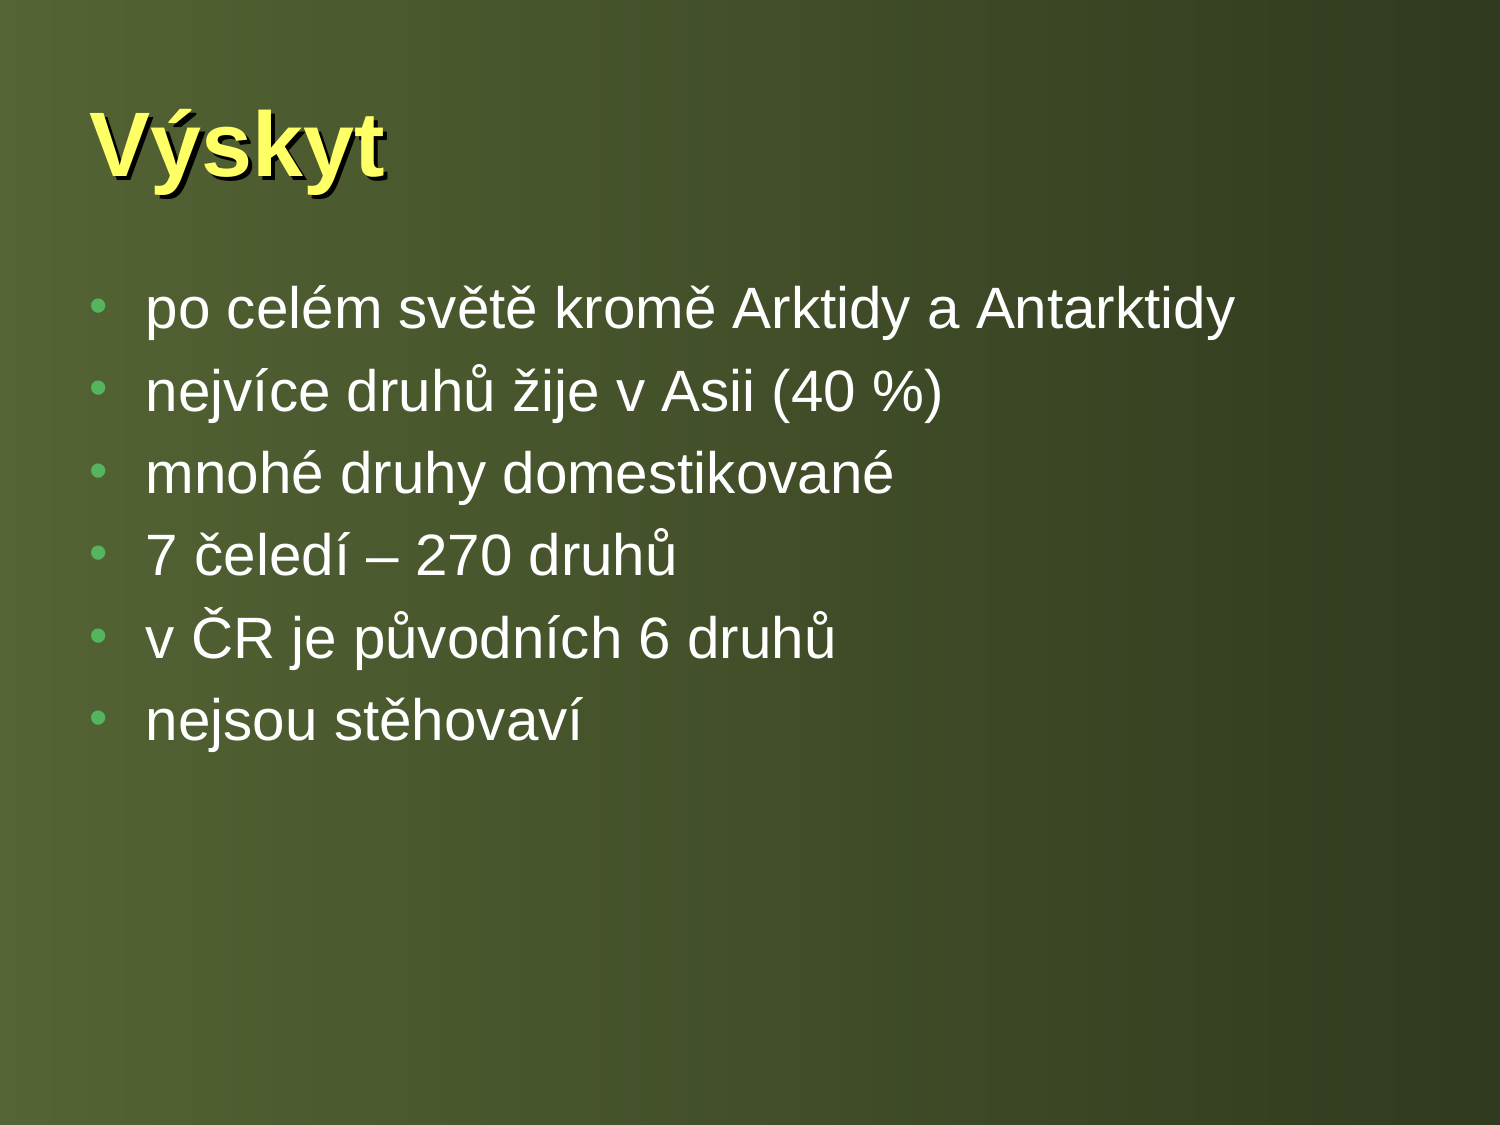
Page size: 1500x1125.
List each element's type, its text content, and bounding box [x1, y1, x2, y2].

title Výskyt [75, 64, 1426, 215]
list po celém světě kromě Arktidy a Antarktidy nejvíce druhů žije v Asii (40 %) mnohé druhy domestikované 7 čeledí – 270 druhů v ČR je původních 6 druhů nejsou stěhovaví [75, 262, 1426, 1007]
